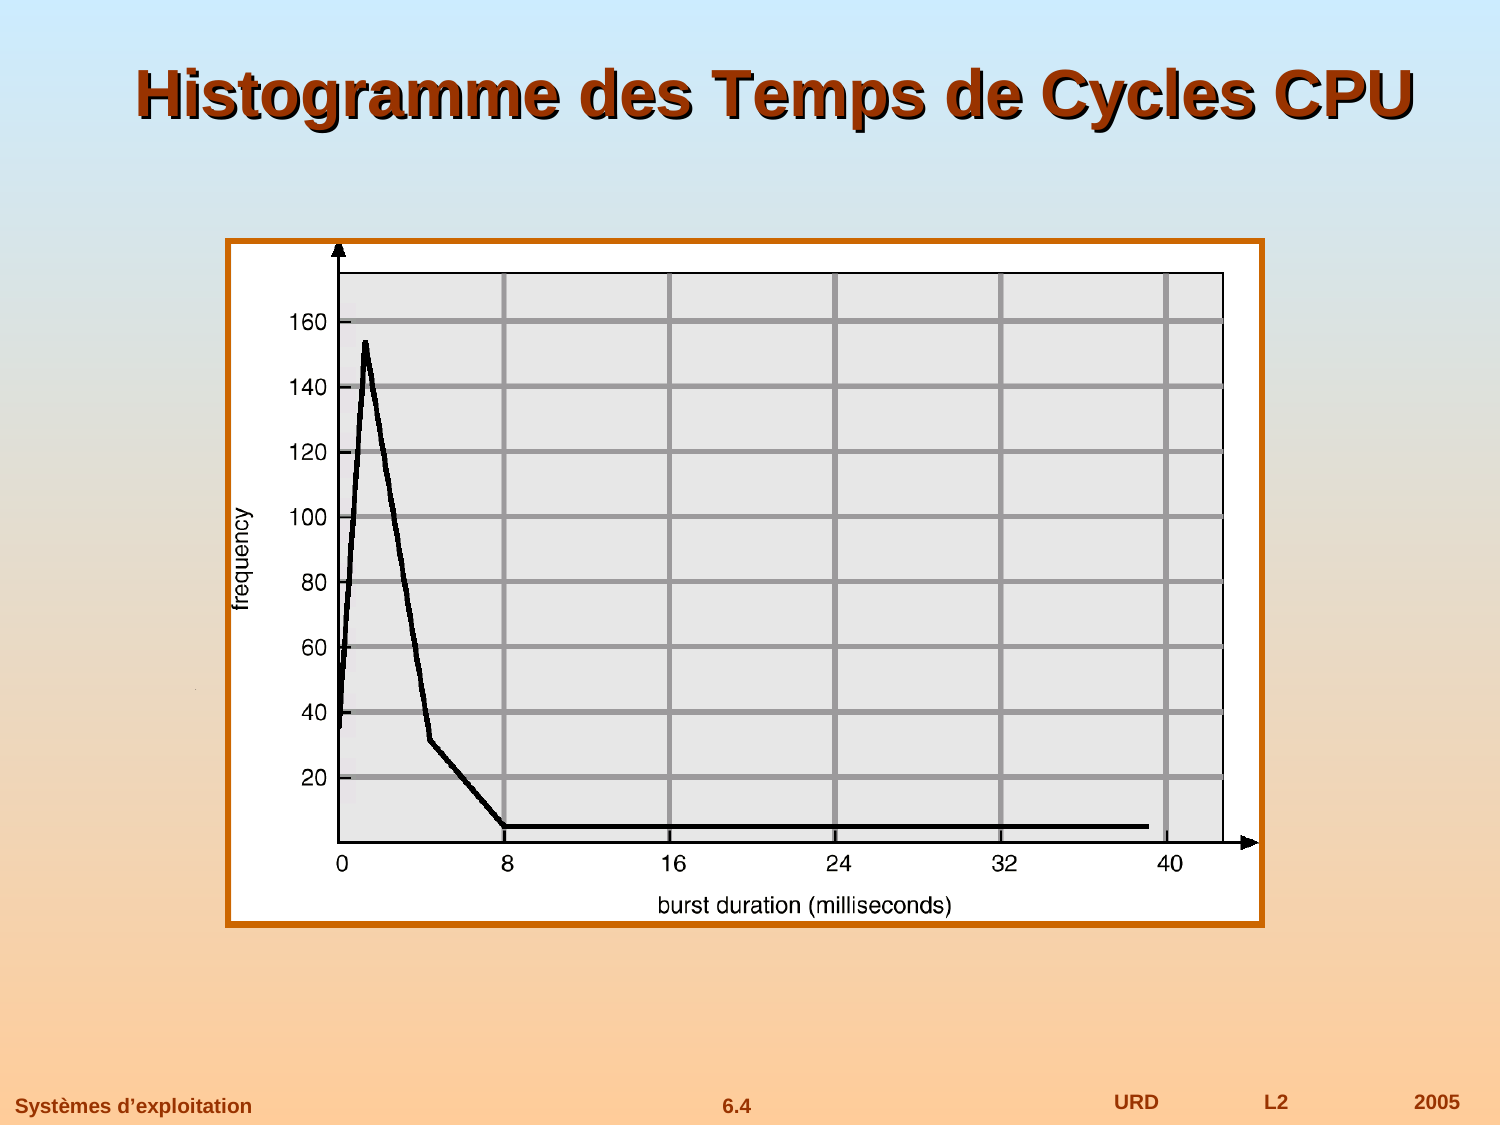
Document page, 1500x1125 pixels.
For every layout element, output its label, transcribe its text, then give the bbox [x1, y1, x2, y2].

picture [231, 243, 1259, 922]
title Histogramme des Temps de Cycles CPU [112, 37, 1438, 138]
